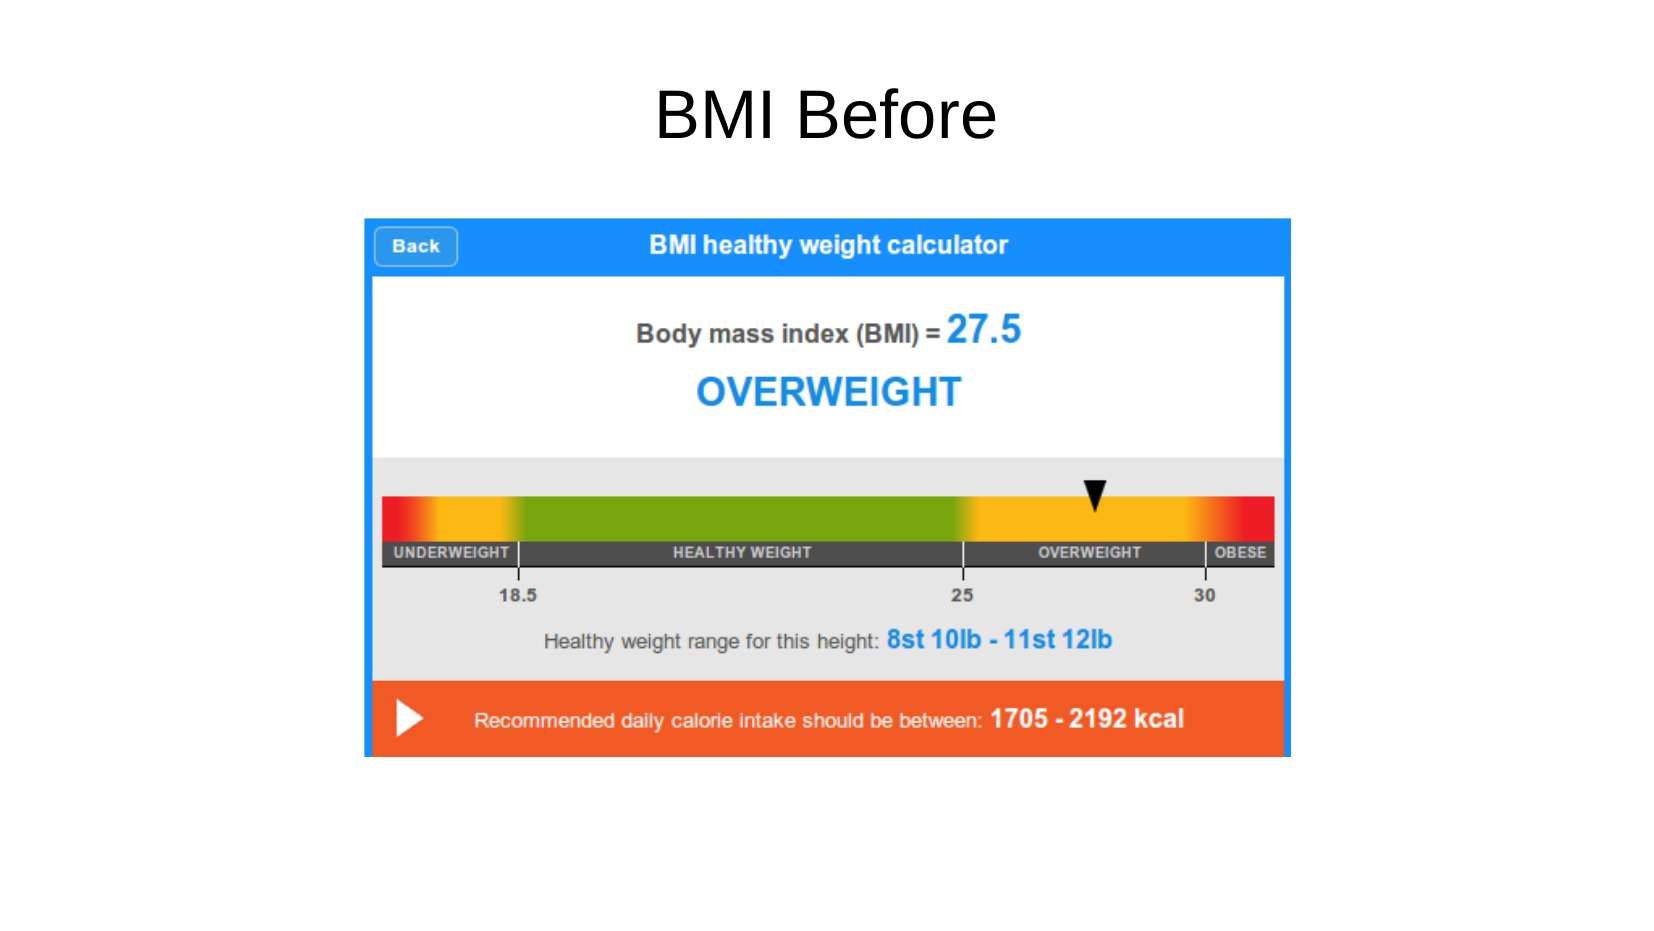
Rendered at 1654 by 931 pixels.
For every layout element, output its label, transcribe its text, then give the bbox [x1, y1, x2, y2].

title BMI Before [82, 37, 1571, 193]
picture [363, 217, 1291, 758]
